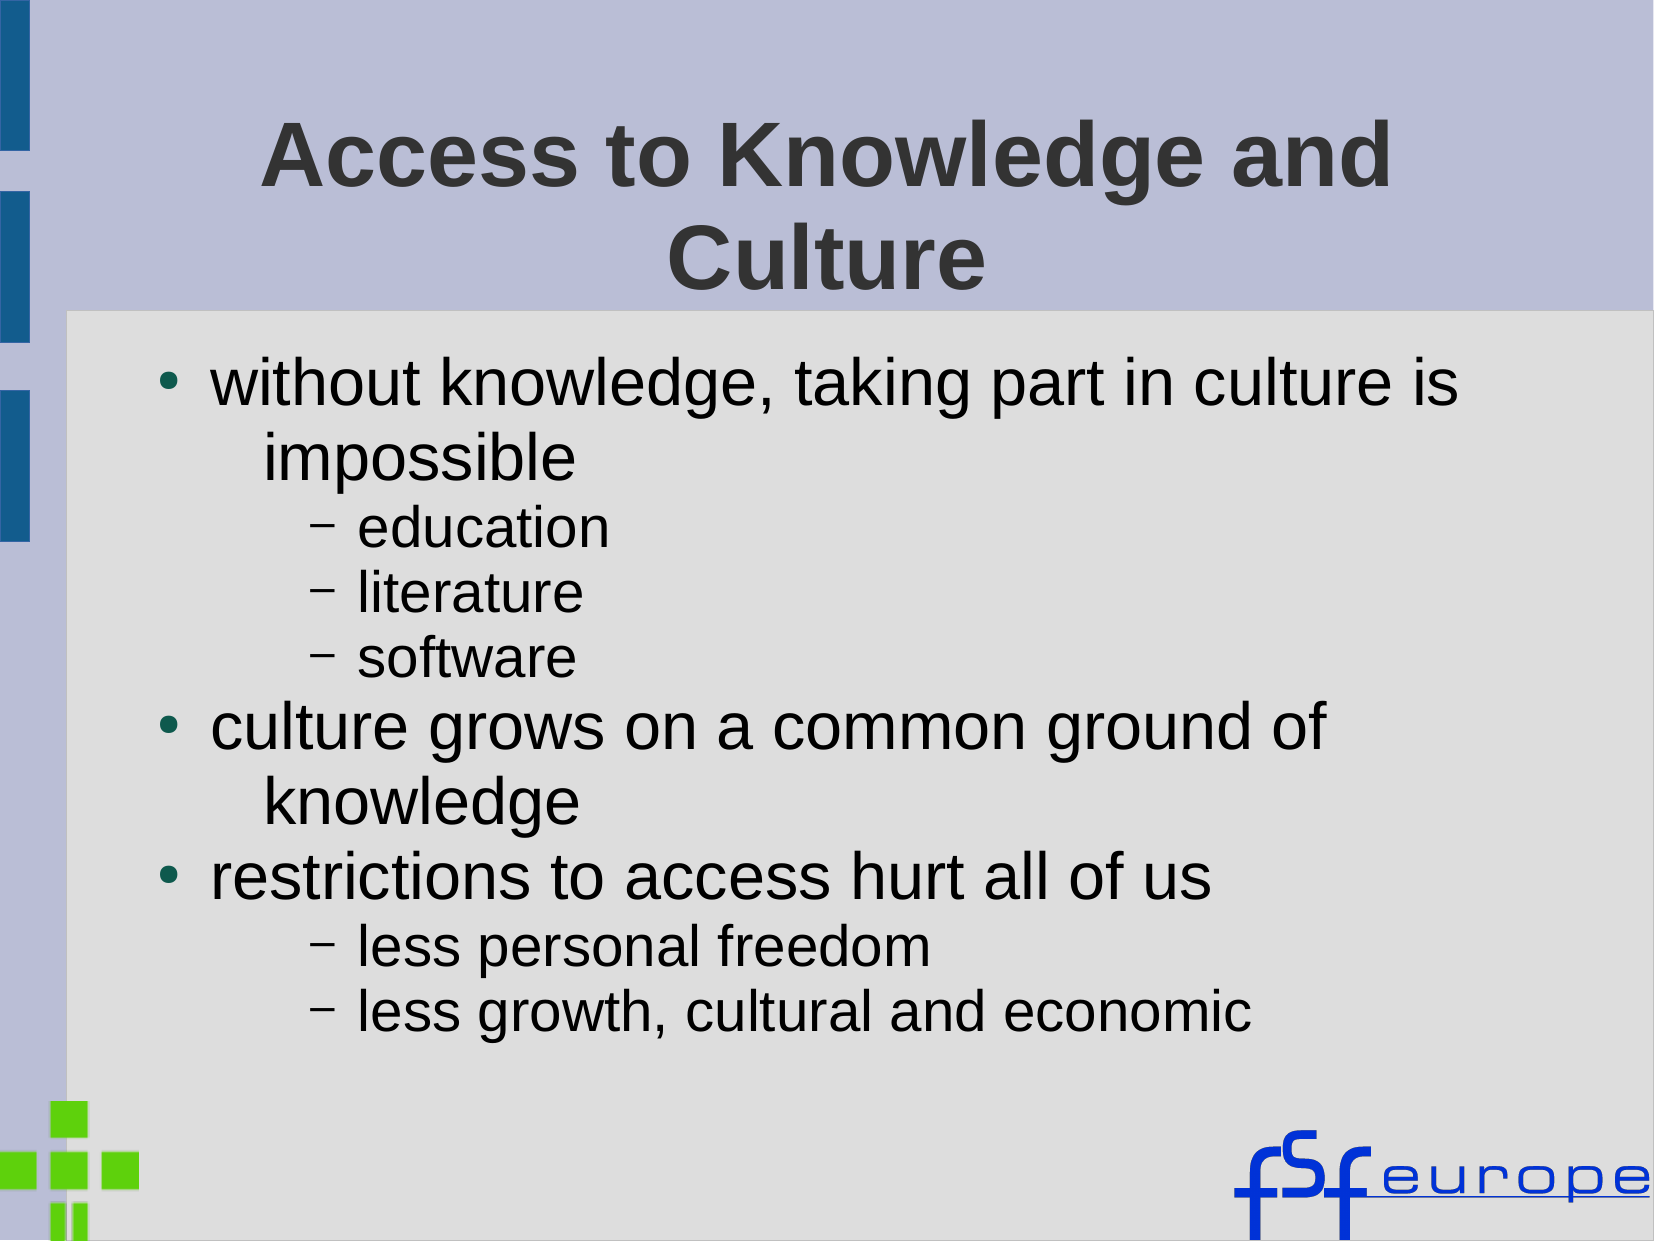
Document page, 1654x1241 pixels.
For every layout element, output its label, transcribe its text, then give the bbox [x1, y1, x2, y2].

title Access to Knowledge and Culture [121, 95, 1534, 318]
picture [1230, 1129, 1654, 1241]
picture [0, 1101, 139, 1241]
list without knowledge, taking part in culture is impossible education literature software culture grows on a common ground of knowledge restrictions to access hurt all of us less personal freedom less growth, cultural and economic [121, 344, 1534, 1127]
